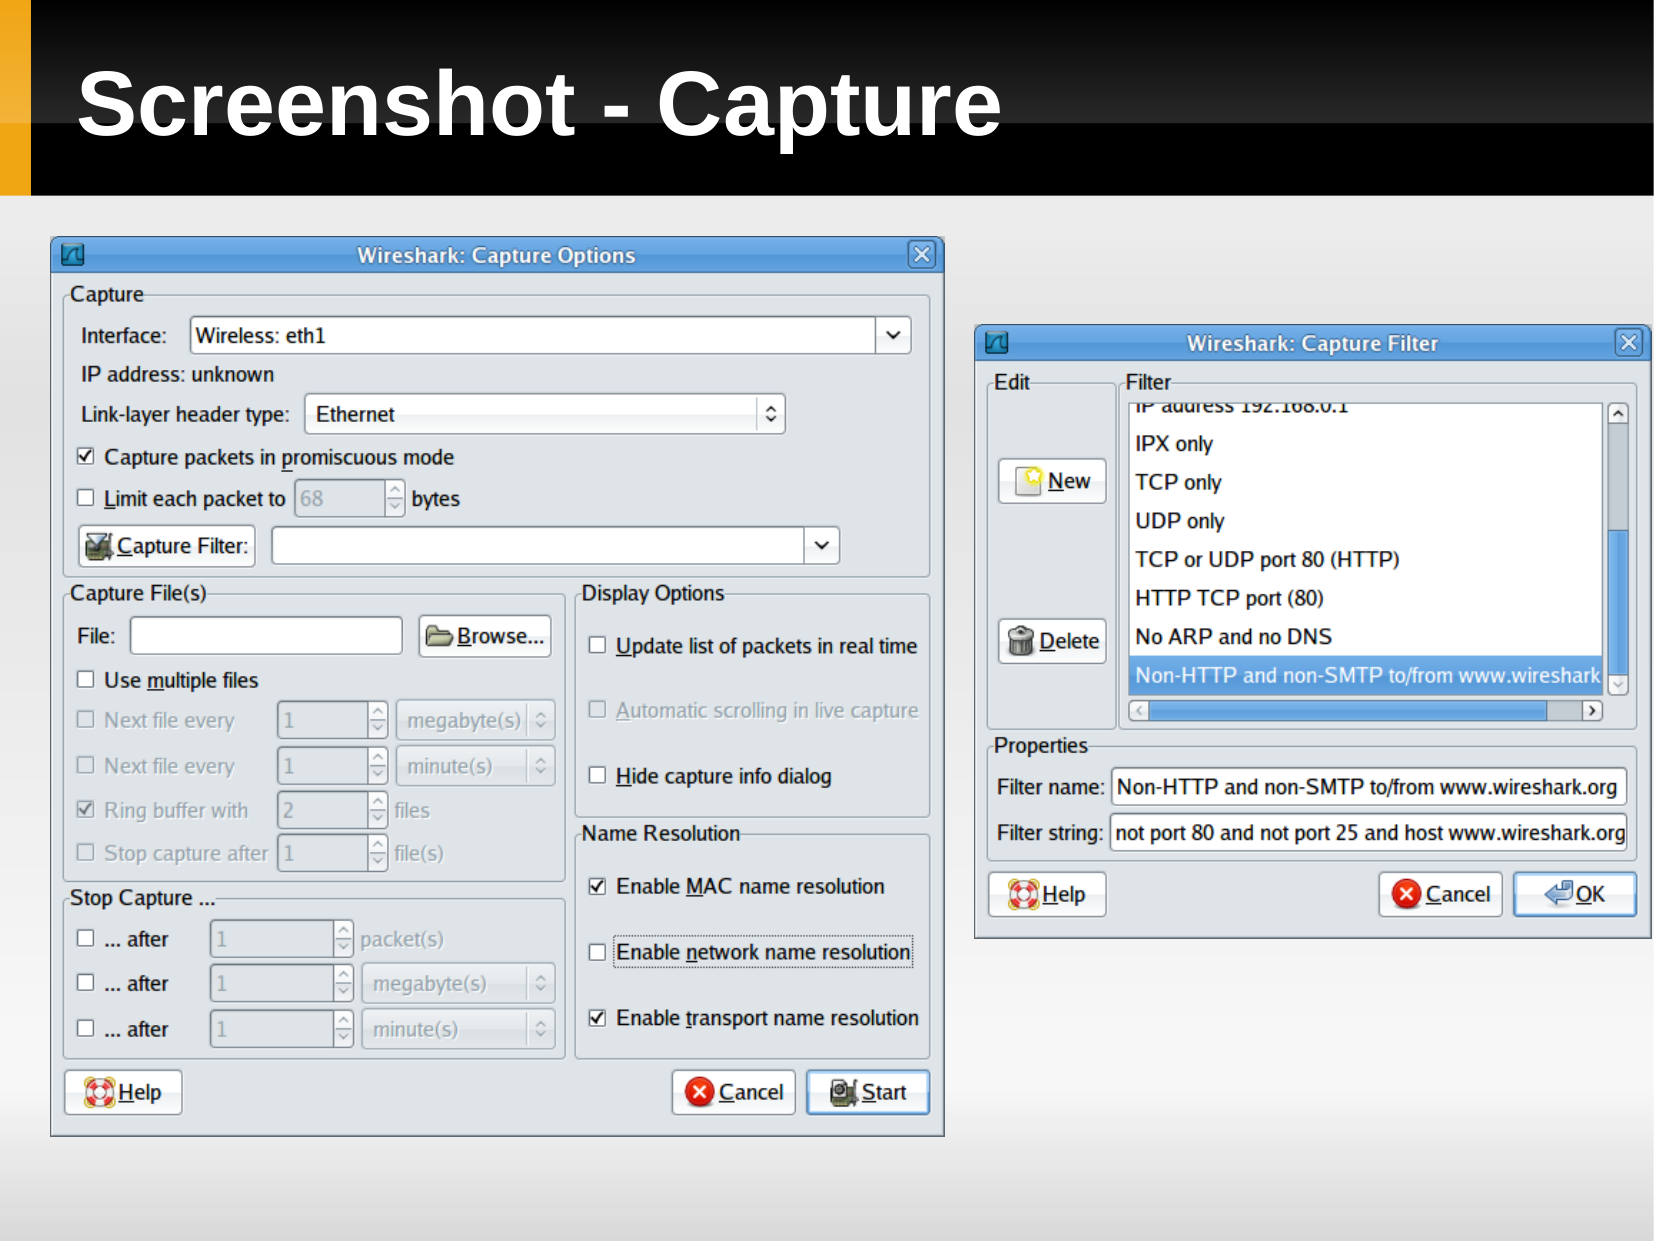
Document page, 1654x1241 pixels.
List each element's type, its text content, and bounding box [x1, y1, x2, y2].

title Screenshot - Capture [76, 0, 1565, 208]
picture [0, 0, 1654, 1241]
